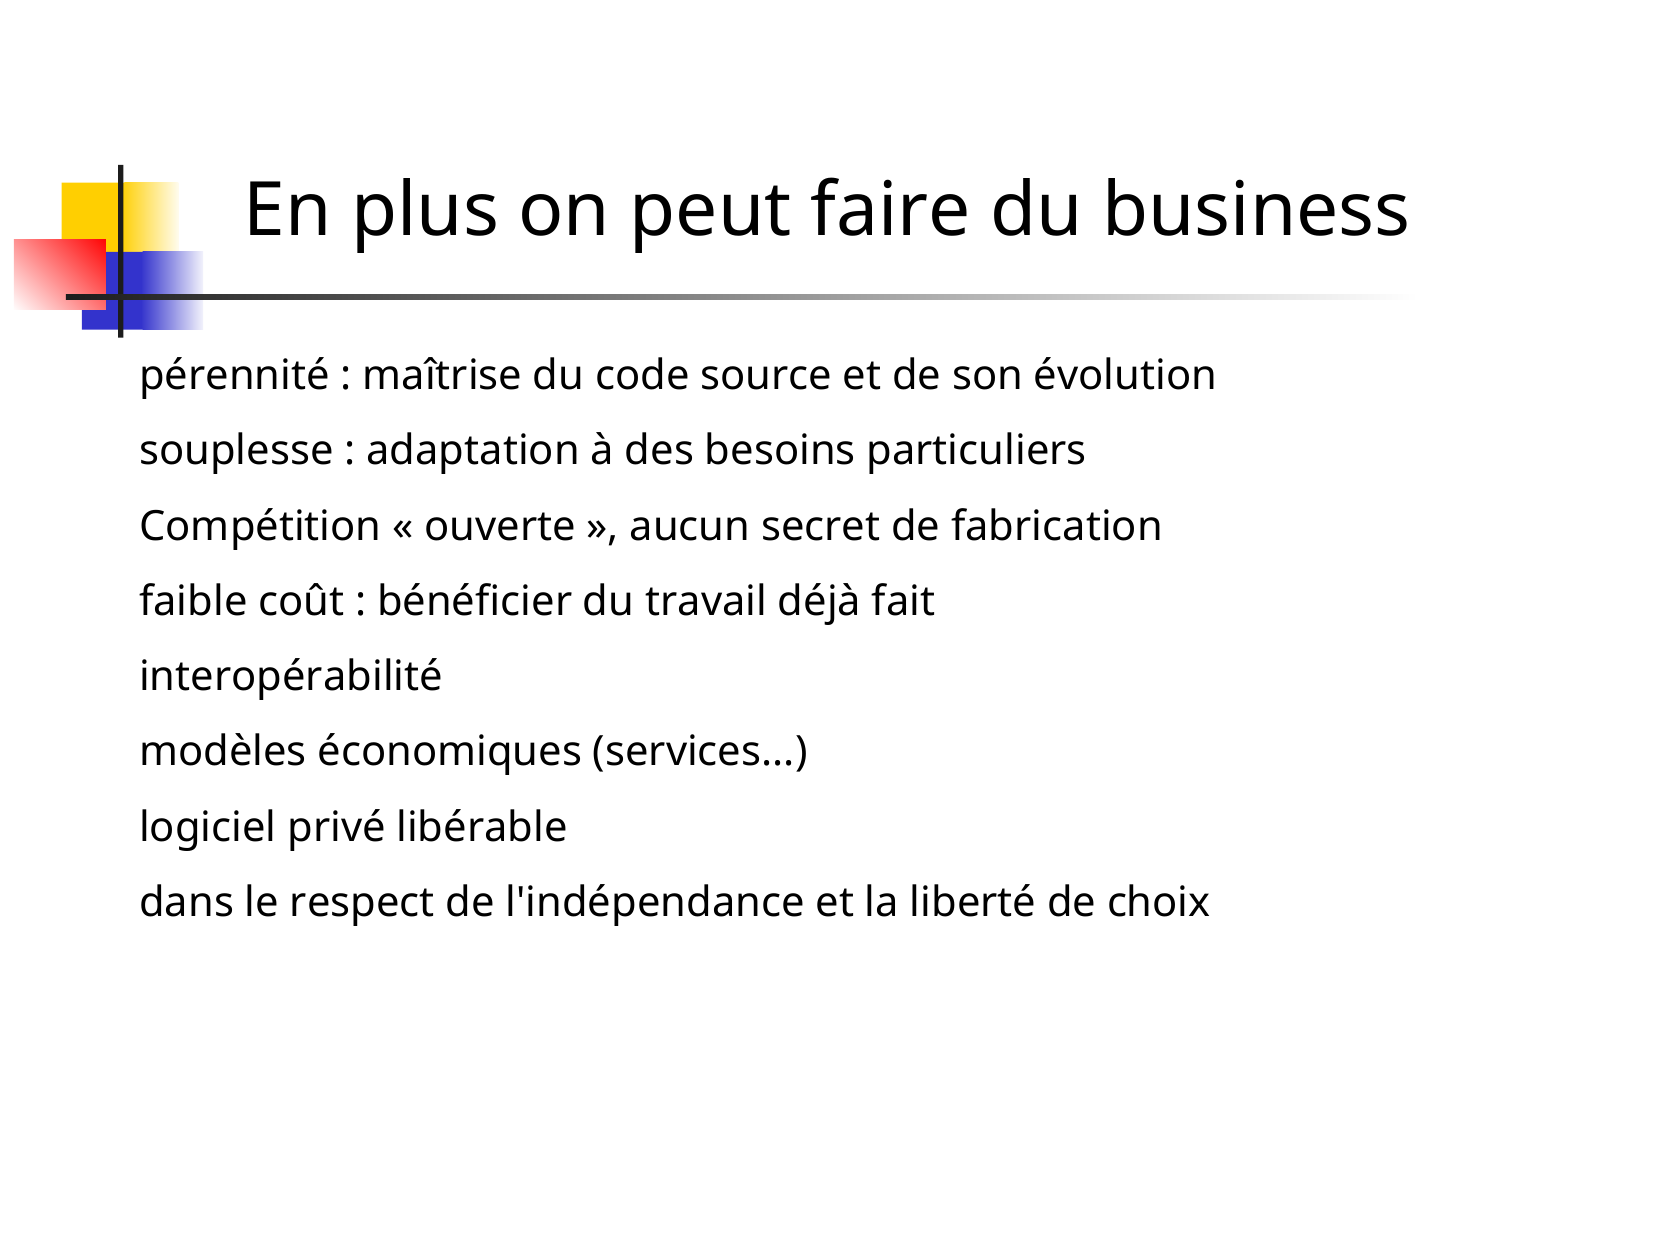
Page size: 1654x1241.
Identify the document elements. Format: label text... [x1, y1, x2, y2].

list pérennité : maîtrise du code source et de son évolution souplesse : adaptation à des besoins particuliers Compétition « ouverte », aucun secret de fabrication faible coût : bénéficier du travail déjà fait interopérabilité modèles économiques (services...) logiciel privé libérable dans le respect de l'indépendance et la liberté de choix [121, 344, 1534, 1112]
title En plus on peut faire du business [121, 102, 1534, 311]
